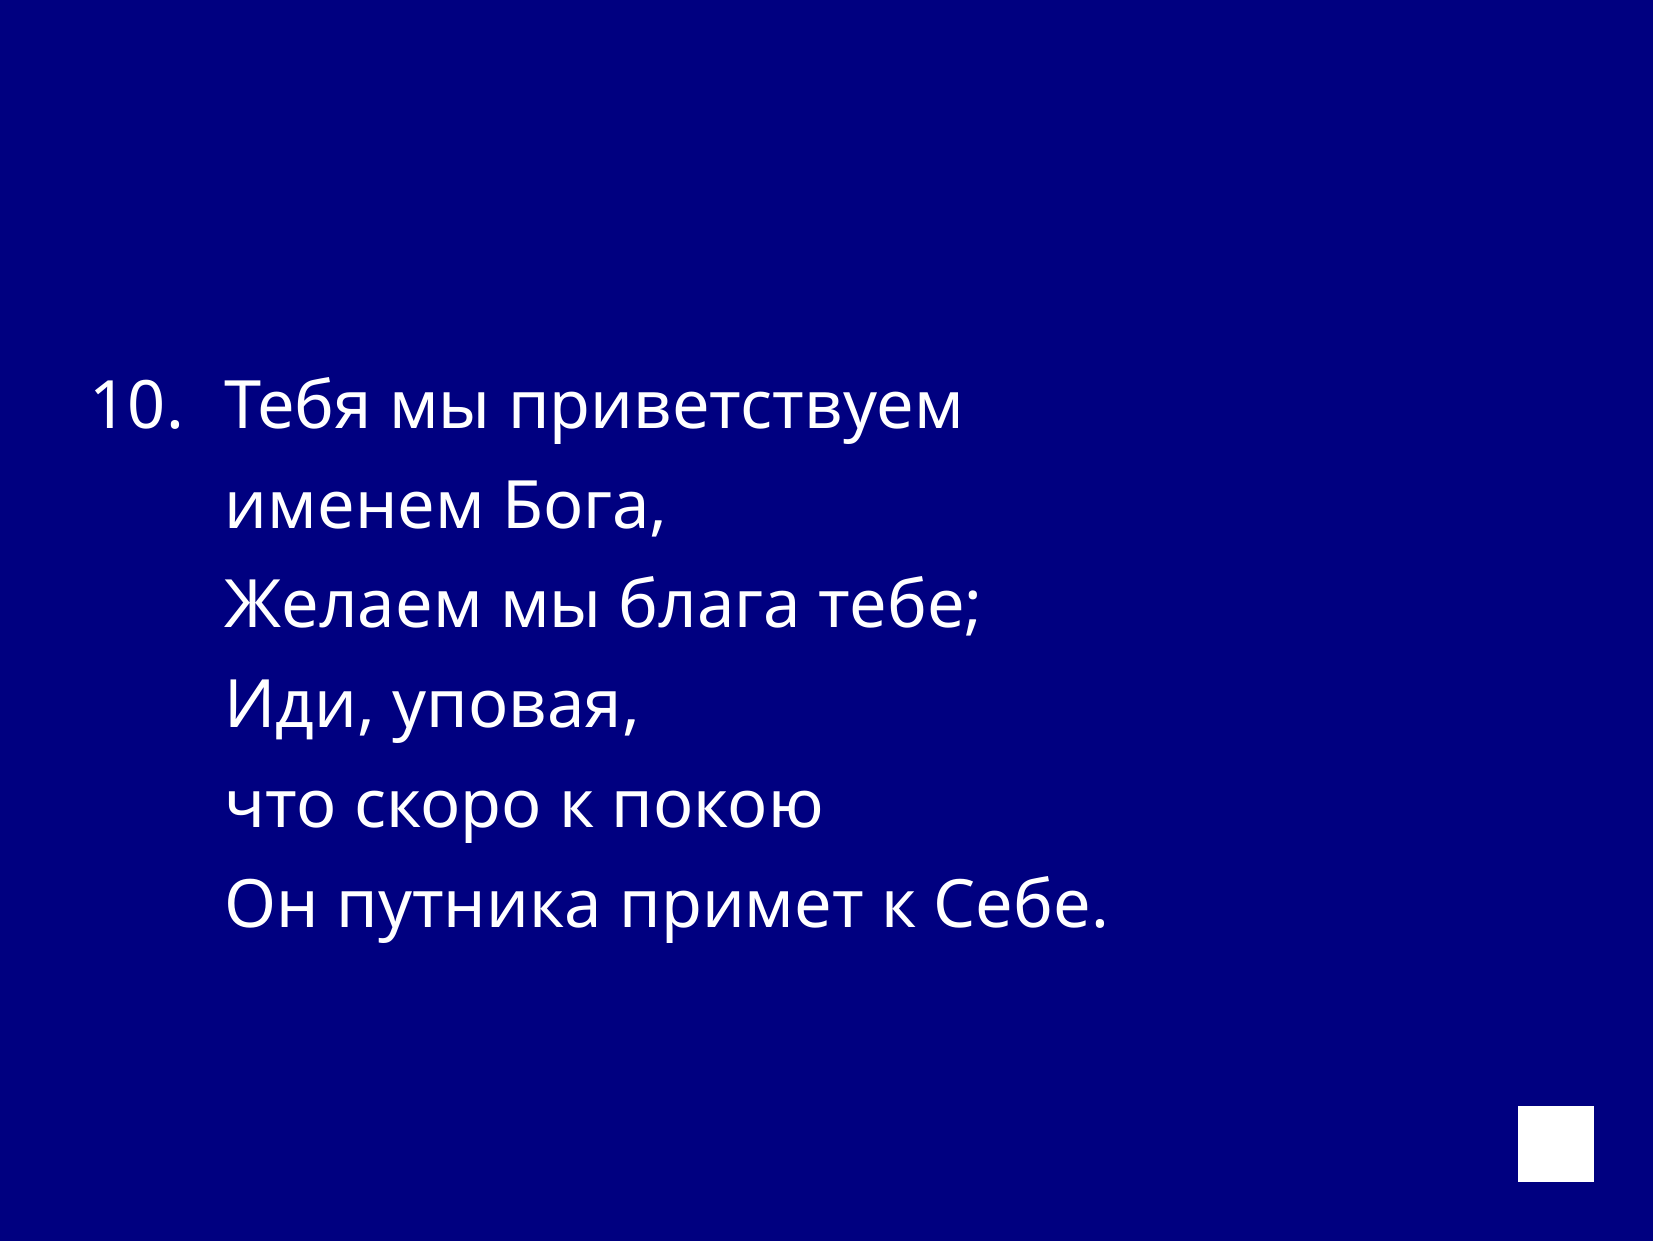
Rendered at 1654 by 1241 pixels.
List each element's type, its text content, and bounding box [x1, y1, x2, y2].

text_box 10. Тебя мы приветствуем именем Бога, Желаем мы блага тебе; Иди, уповая, что скоро к покою Он путника примет к Себе. [75, 150, 1576, 1163]
text_box [1518, 1106, 1594, 1182]
